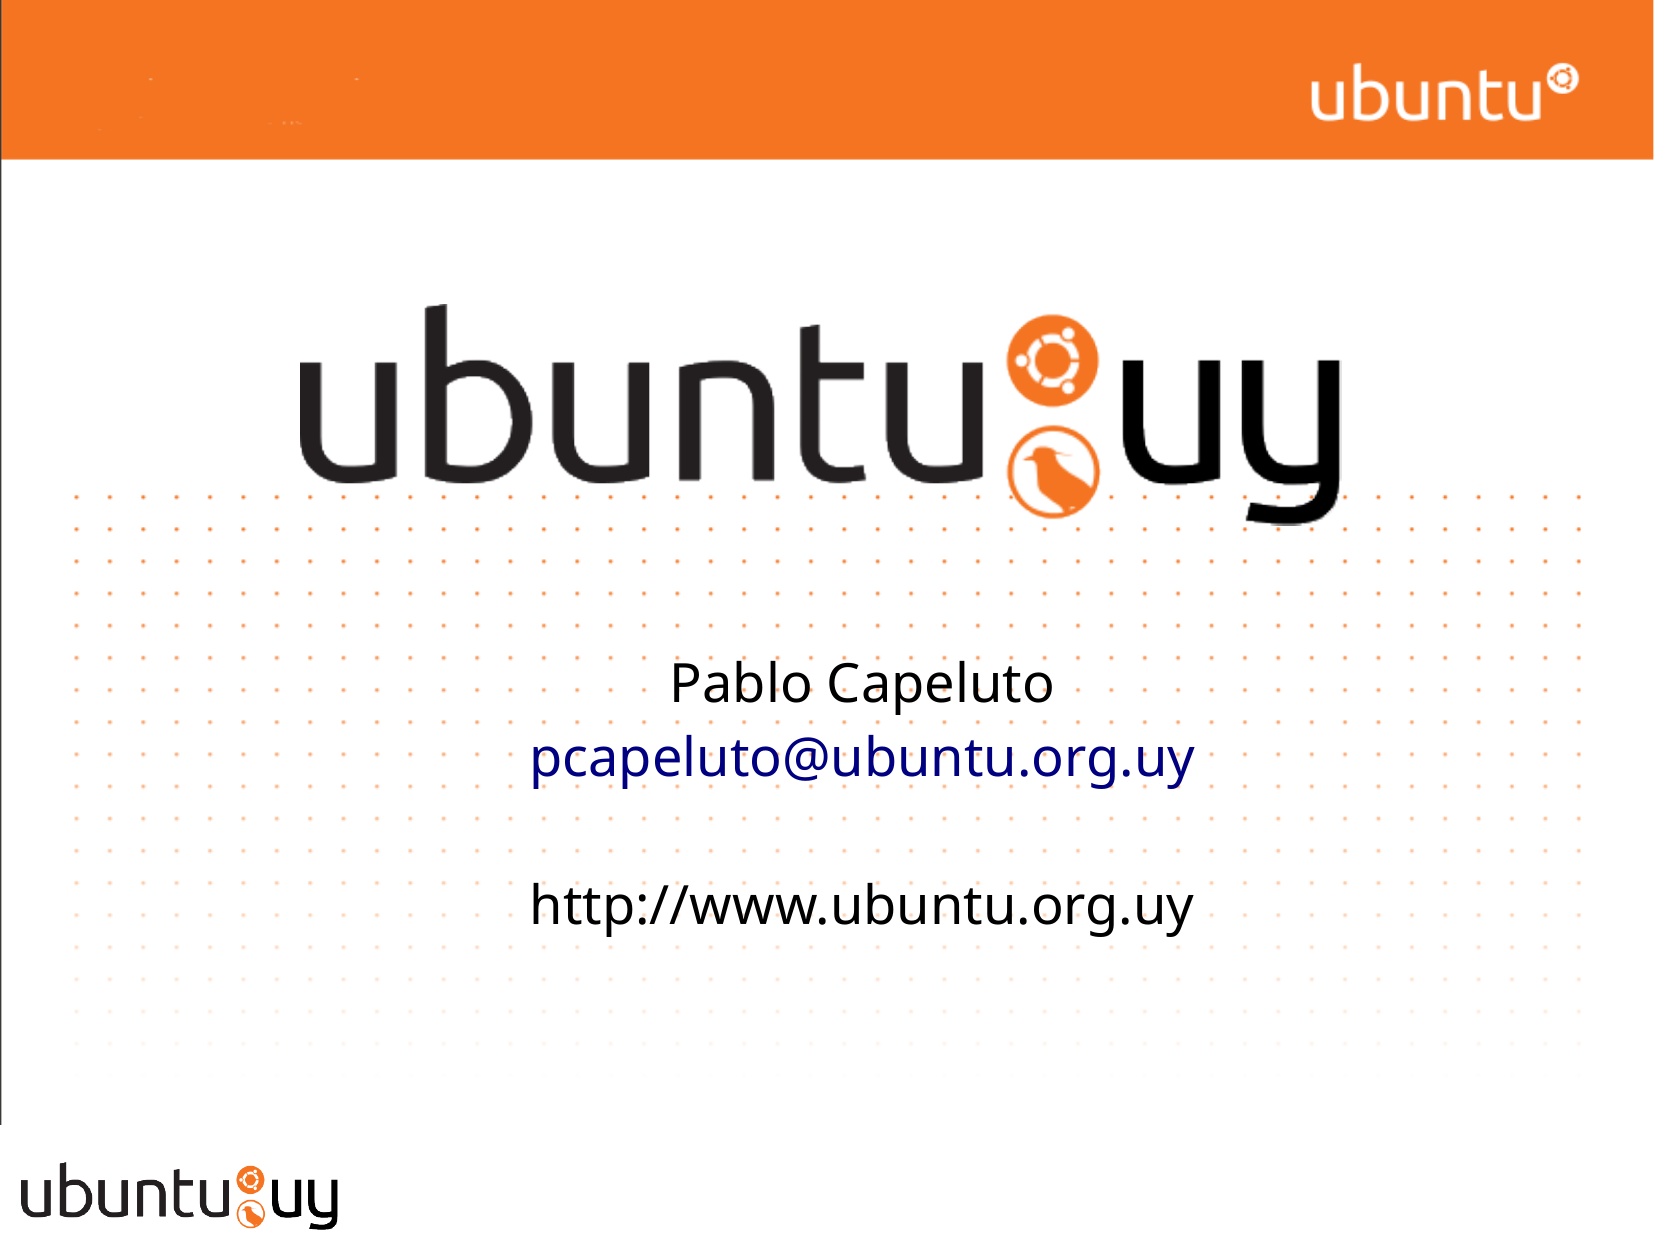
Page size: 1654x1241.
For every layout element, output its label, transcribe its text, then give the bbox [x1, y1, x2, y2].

text_box Pablo Capeluto pcapeluto@ubuntu.org.uy http://www.ubuntu.org.uy [300, 637, 1426, 896]
picture [0, 0, 1654, 1125]
picture [21, 1162, 338, 1230]
